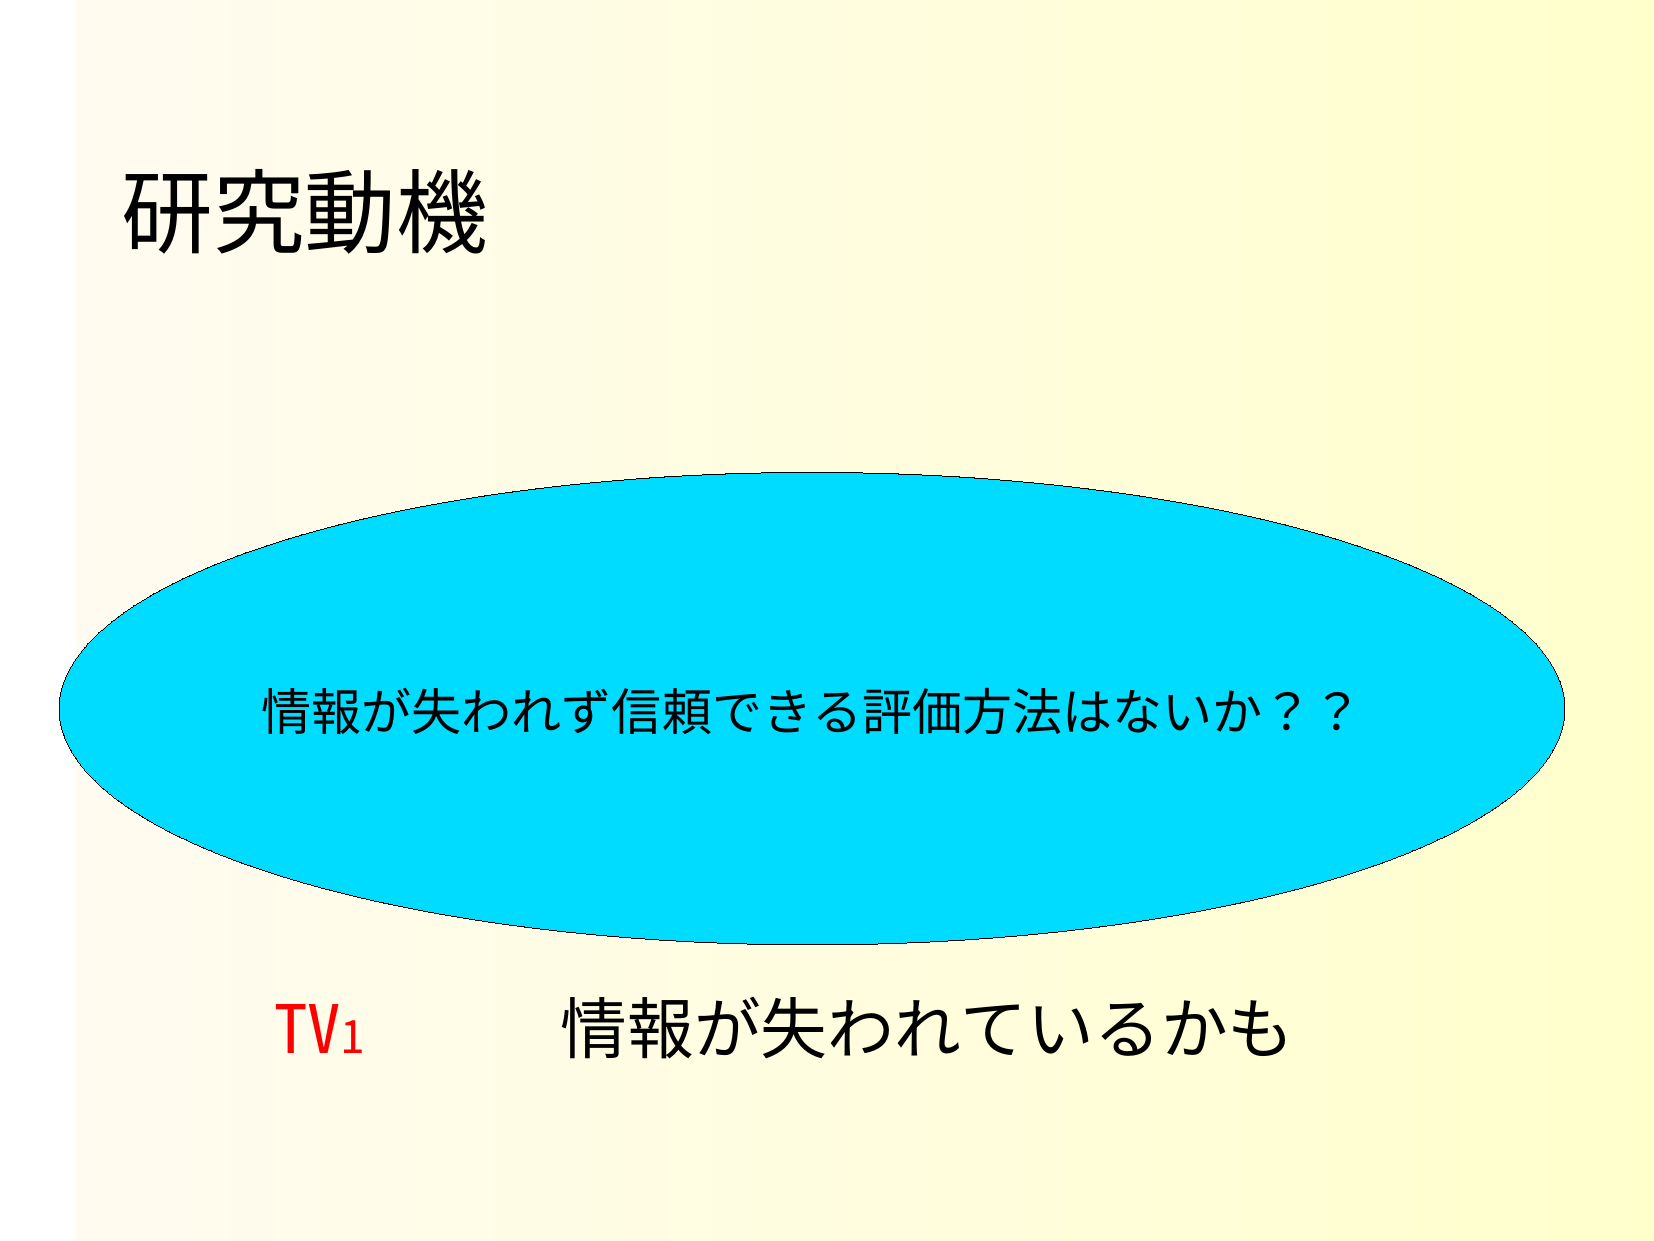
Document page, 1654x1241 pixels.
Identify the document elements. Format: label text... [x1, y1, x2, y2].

list S(T)値 信頼できる？？ TV1 情報が失われているかも [121, 777, 1534, 1099]
list S(T)値 信頼できる？？ TV1 情報が失われているかも [121, 344, 1534, 640]
text_box 情報が失われず信頼できる評価方法はないか？？ [59, 472, 1565, 945]
title 研究動機 [121, 102, 1534, 311]
